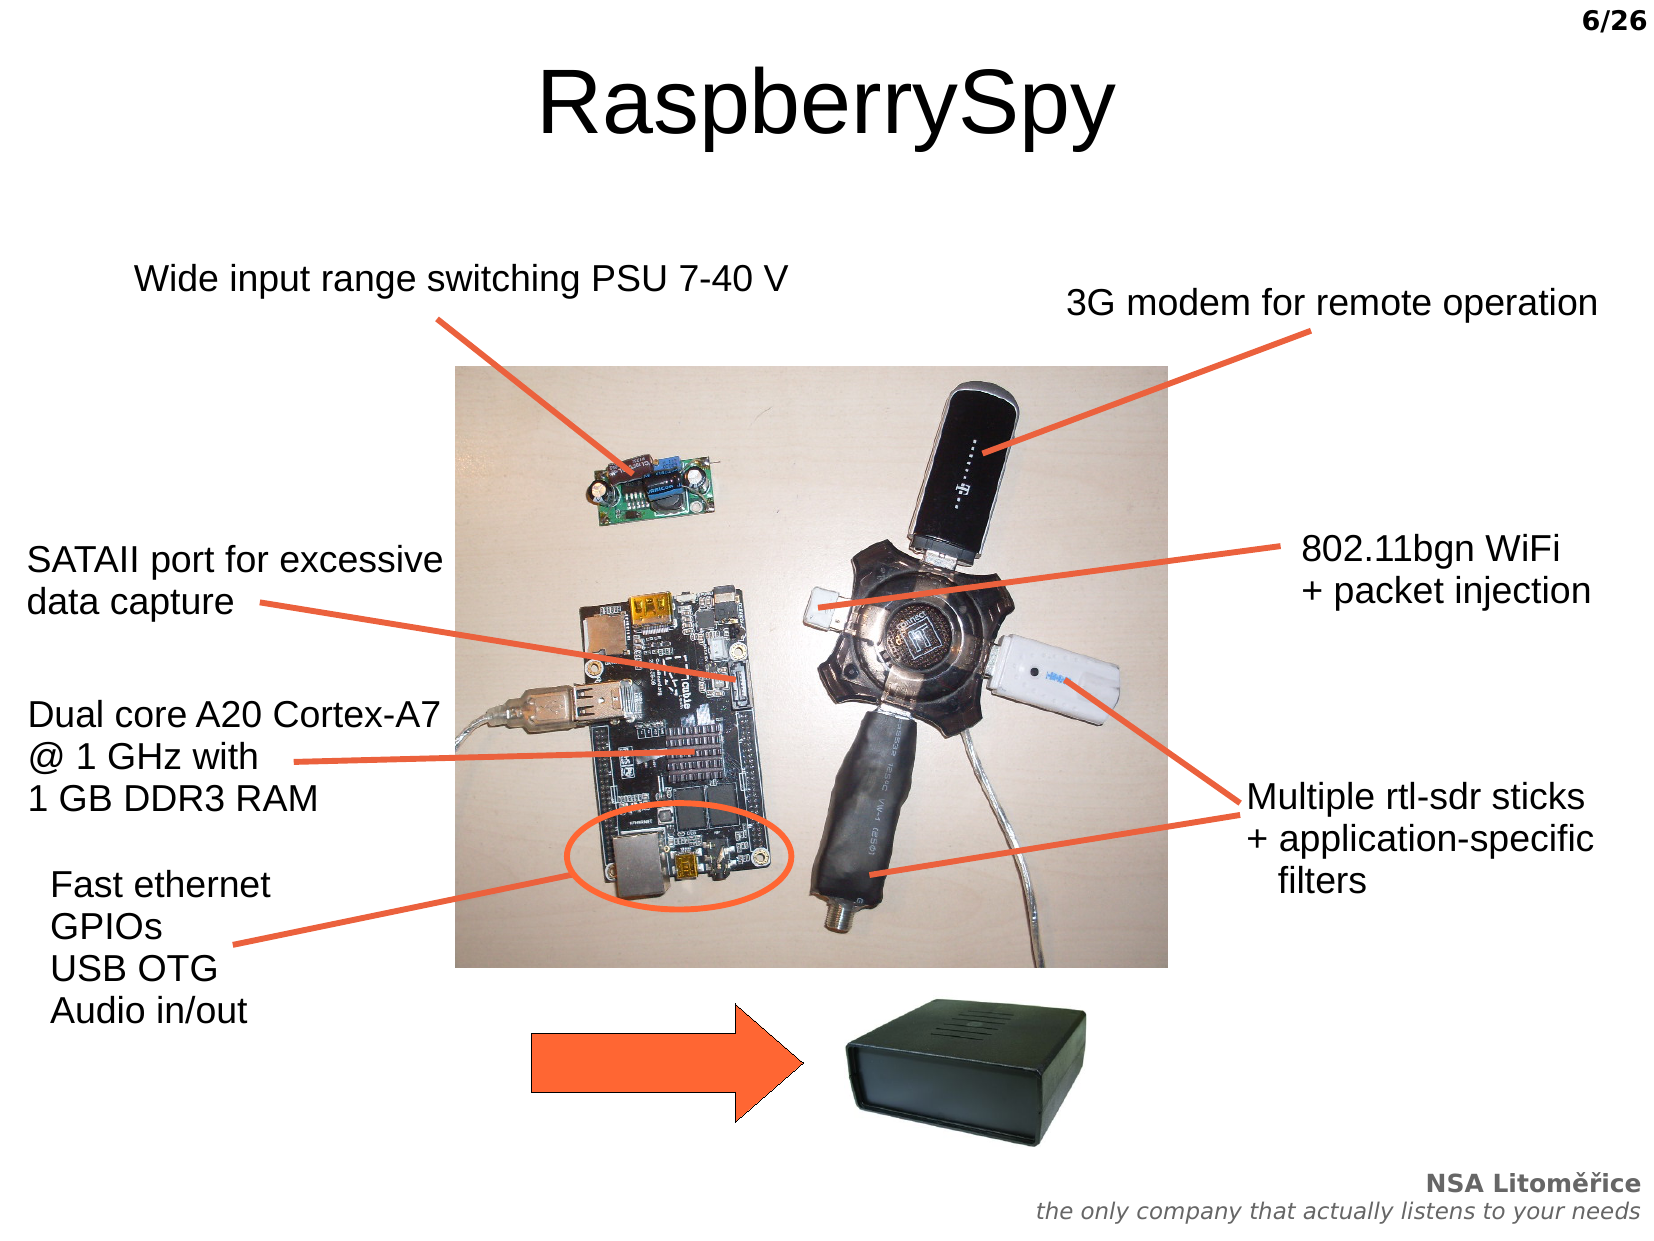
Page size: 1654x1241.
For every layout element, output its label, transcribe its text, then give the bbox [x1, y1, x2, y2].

picture [844, 980, 1087, 1164]
text_box SATAII port for excessive data capture [11, 531, 459, 631]
text_box Fast ethernet GPIOs USB OTG Audio in/out [35, 856, 286, 1040]
picture [570, 807, 788, 906]
title RaspberrySpy [82, 49, 1571, 257]
picture [455, 366, 1168, 968]
text_box 3G modem for remote operation [1051, 273, 1614, 331]
text_box Multiple rtl-sdr sticks + application-specific filters [1231, 767, 1610, 909]
text_box [531, 1003, 804, 1123]
text_box Wide input range switching PSU 7-40 V [118, 250, 804, 308]
text_box 802.11bgn WiFi + packet injection [1286, 519, 1607, 619]
text_box Dual core A20 Cortex-A7 @ 1 GHz with 1 GB DDR3 RAM [12, 685, 456, 827]
